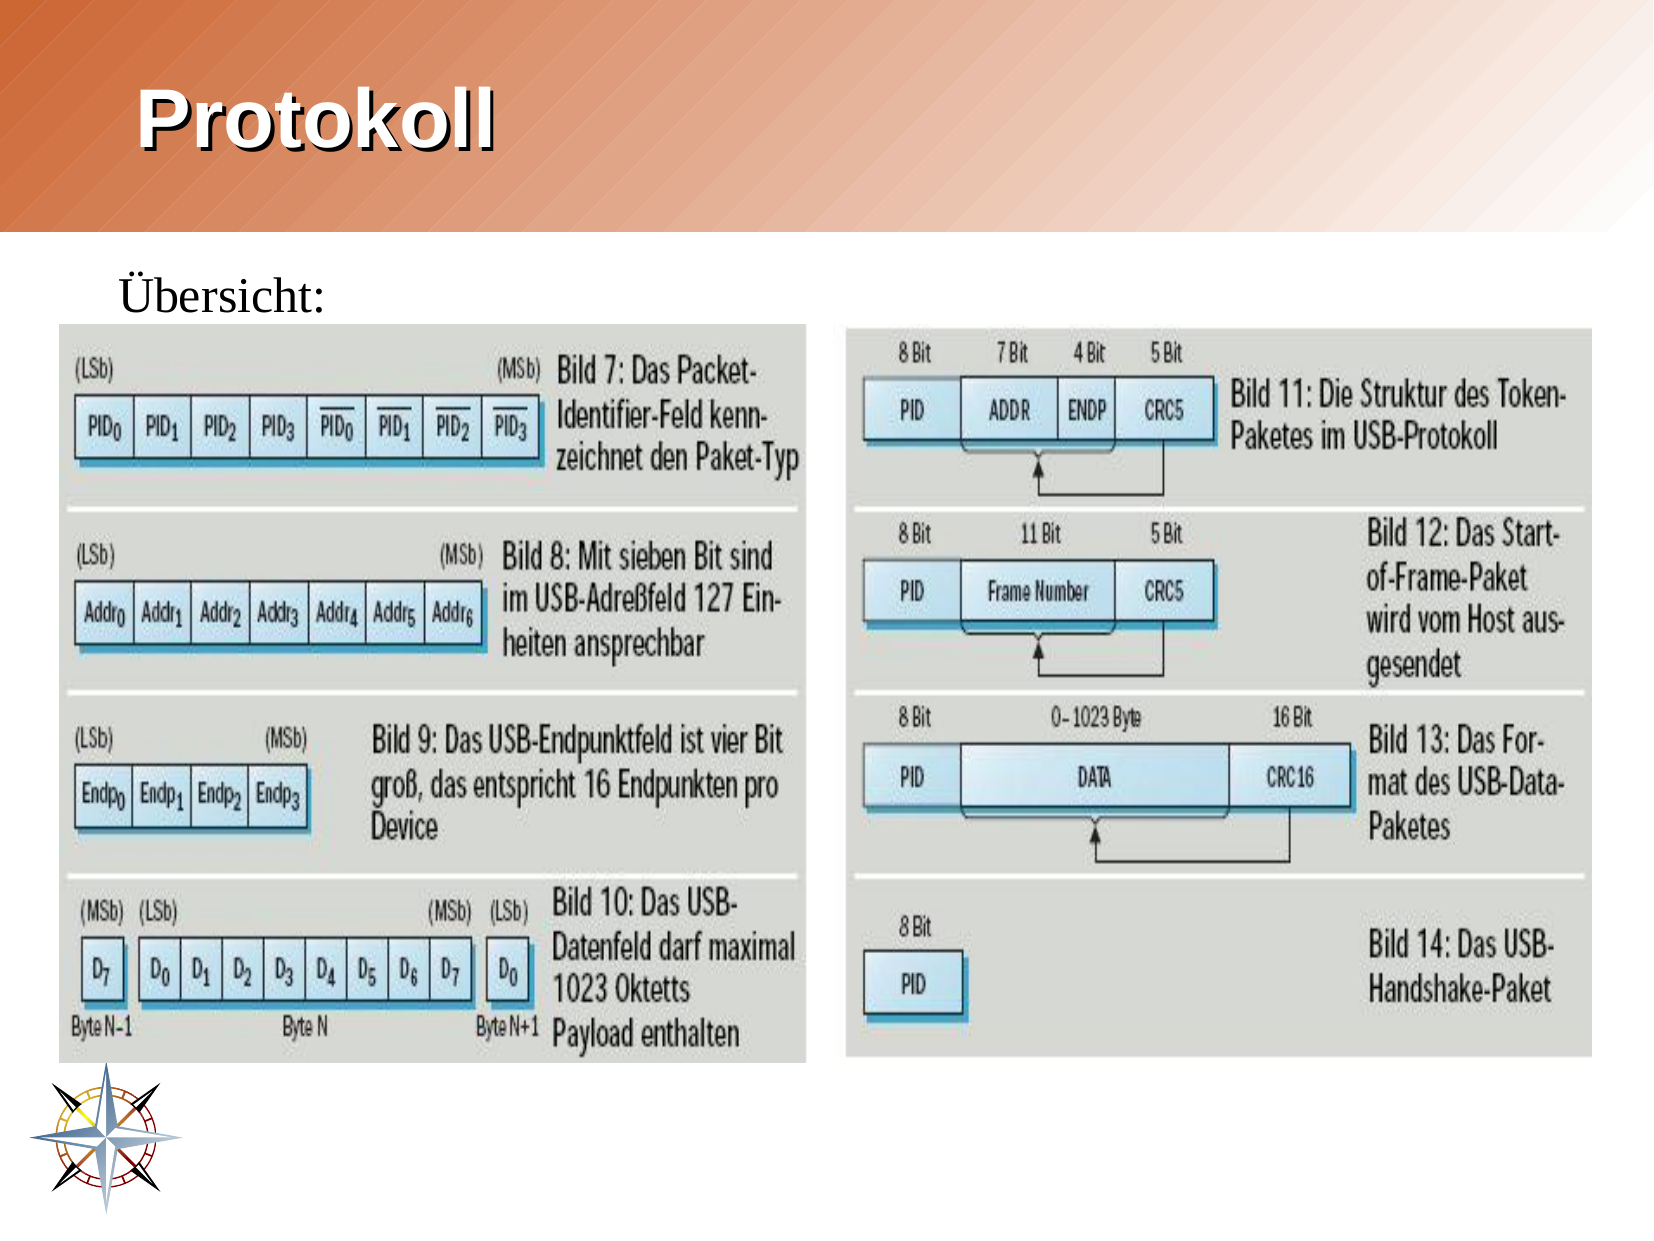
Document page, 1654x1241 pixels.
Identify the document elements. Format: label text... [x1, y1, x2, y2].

text_box Übersicht: [118, 268, 414, 325]
picture [59, 324, 1592, 1063]
title Protokoll [135, 0, 1422, 238]
